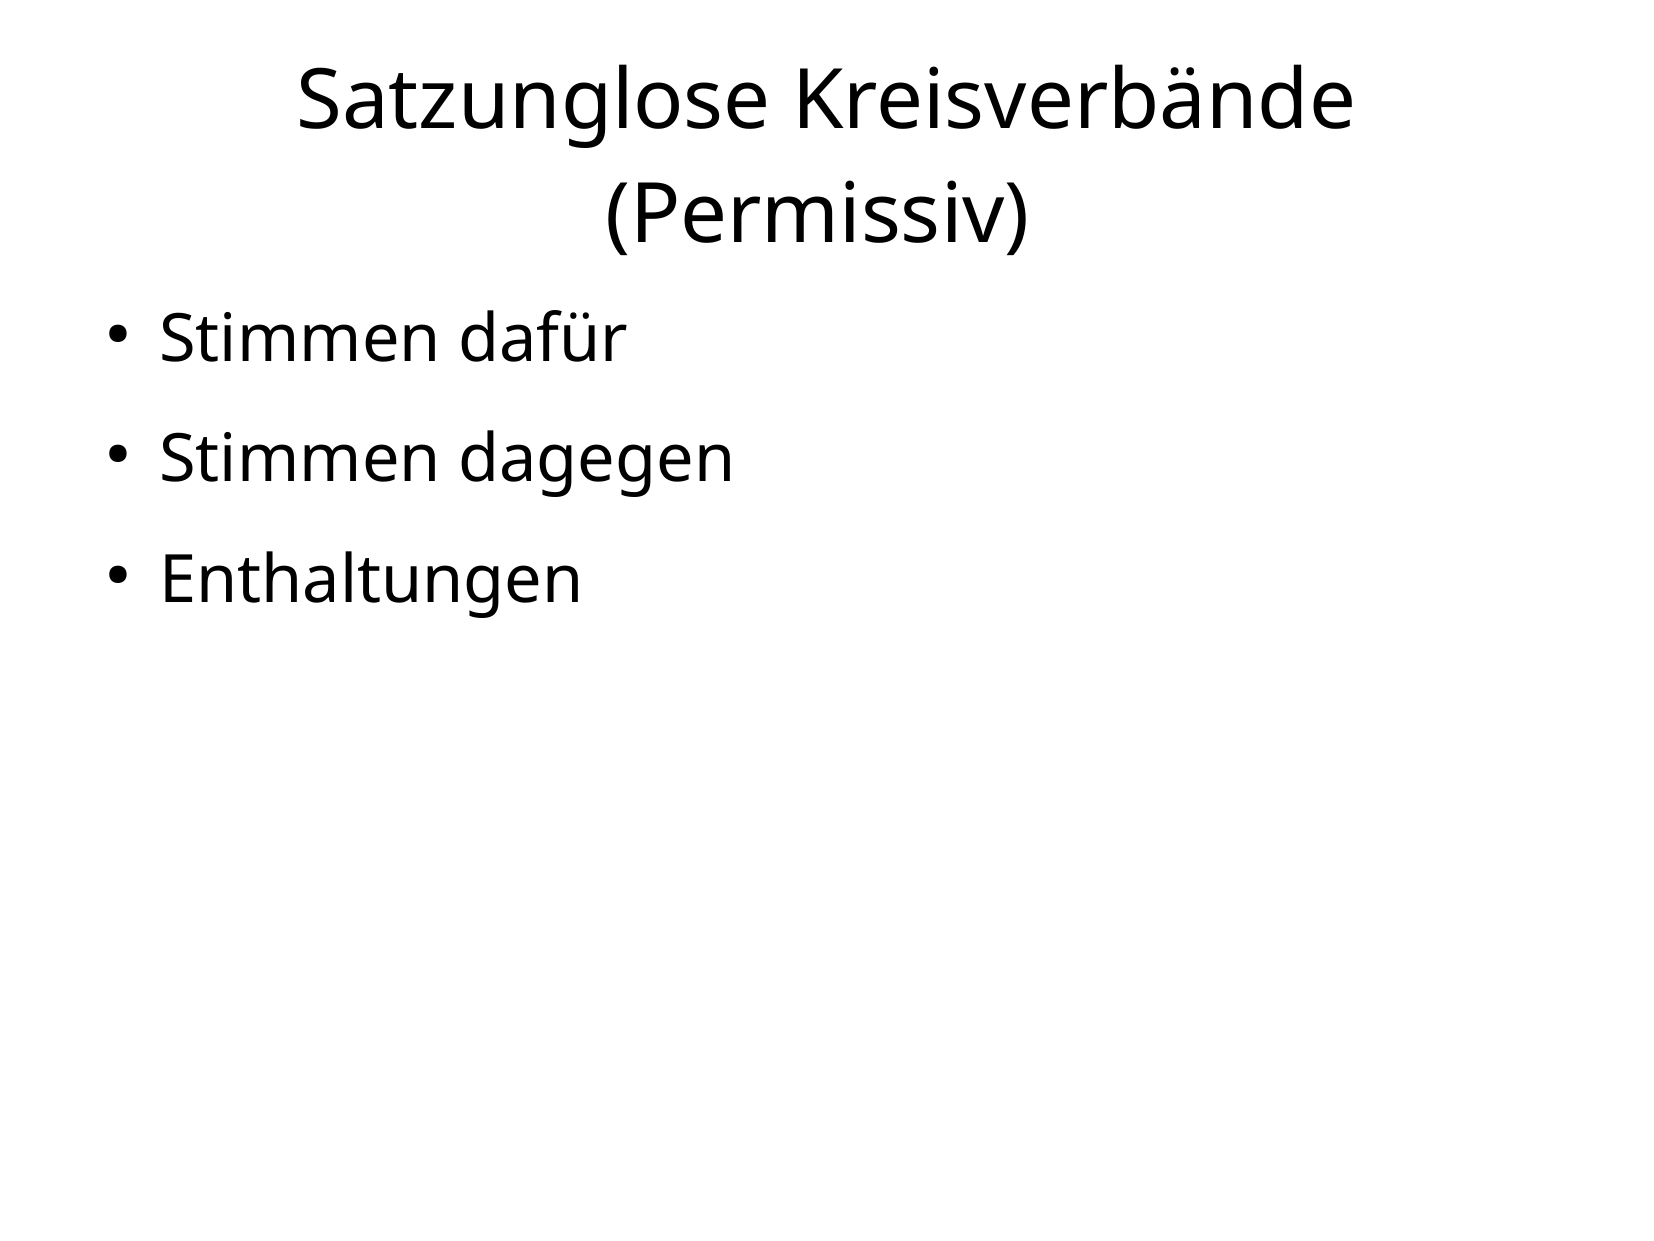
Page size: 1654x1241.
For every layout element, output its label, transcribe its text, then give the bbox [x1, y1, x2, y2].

title Satzunglose Kreisverbände (Permissiv) [82, 51, 1571, 255]
list Stimmen dafür Stimmen dagegen Enthaltungen [88, 290, 1572, 1094]
